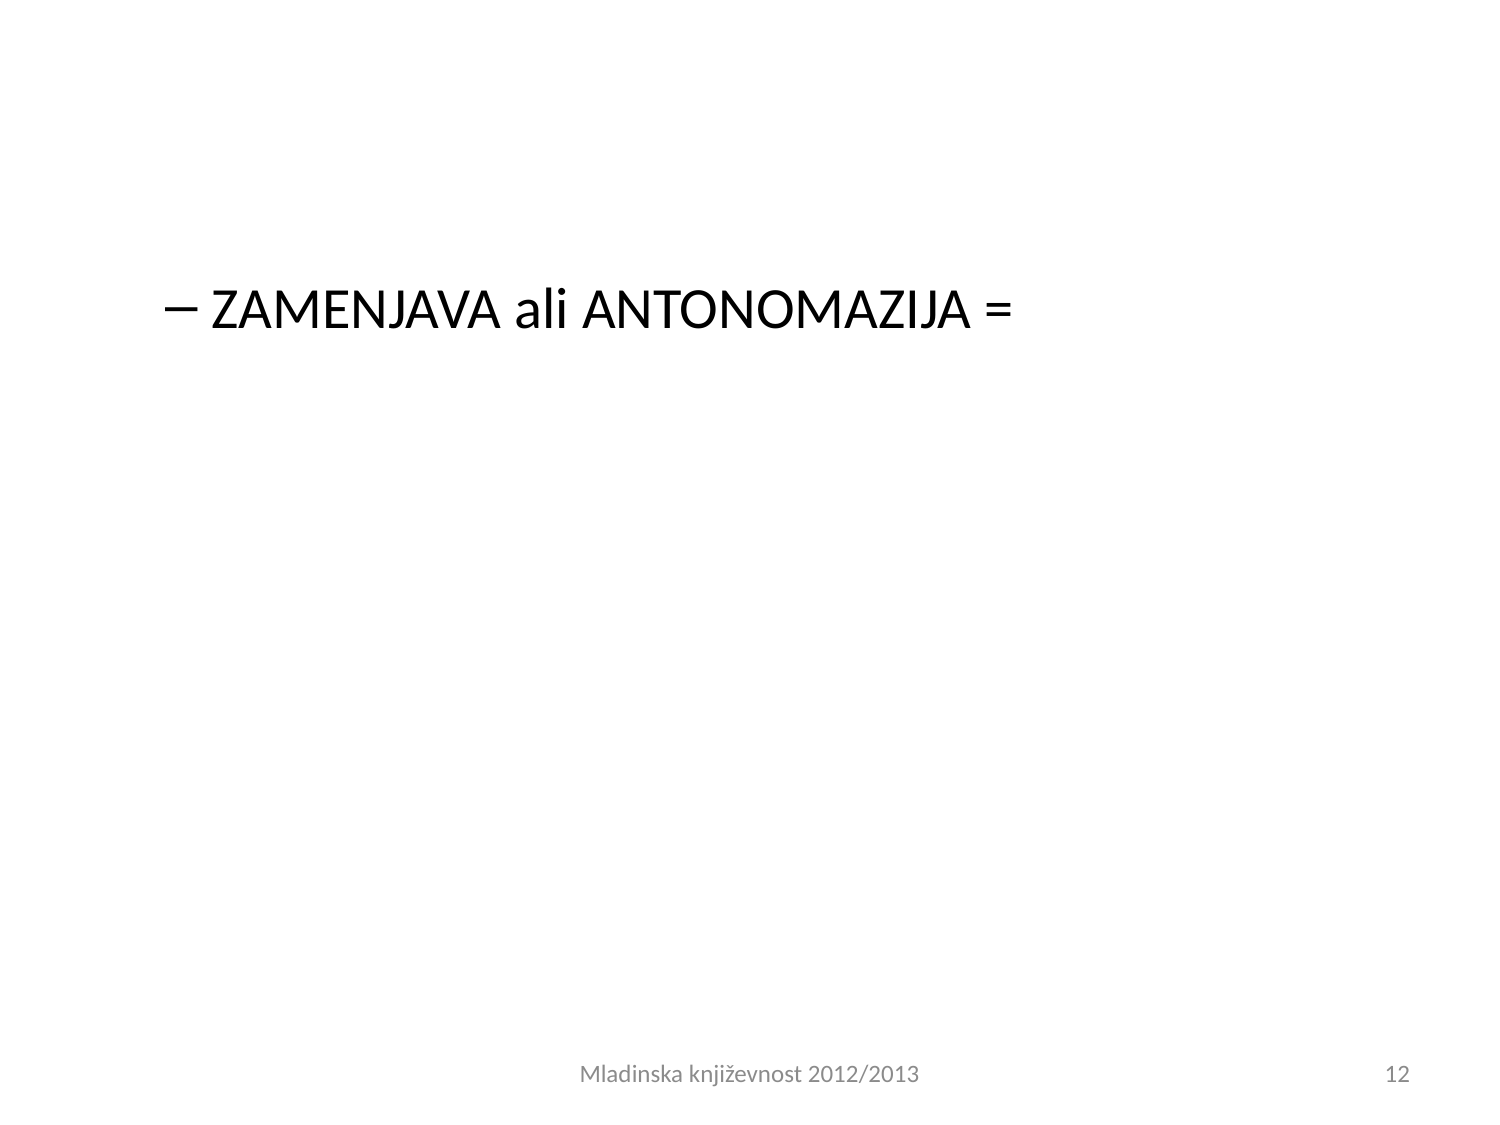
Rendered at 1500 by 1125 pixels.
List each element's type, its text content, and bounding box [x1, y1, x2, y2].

slide_number <number> [1074, 1042, 1425, 1103]
list ZAMENJAVA ali ANTONOMAZIJA = [75, 262, 1425, 1005]
footer Mladinska književnost 2012/2013 [512, 1042, 988, 1103]
